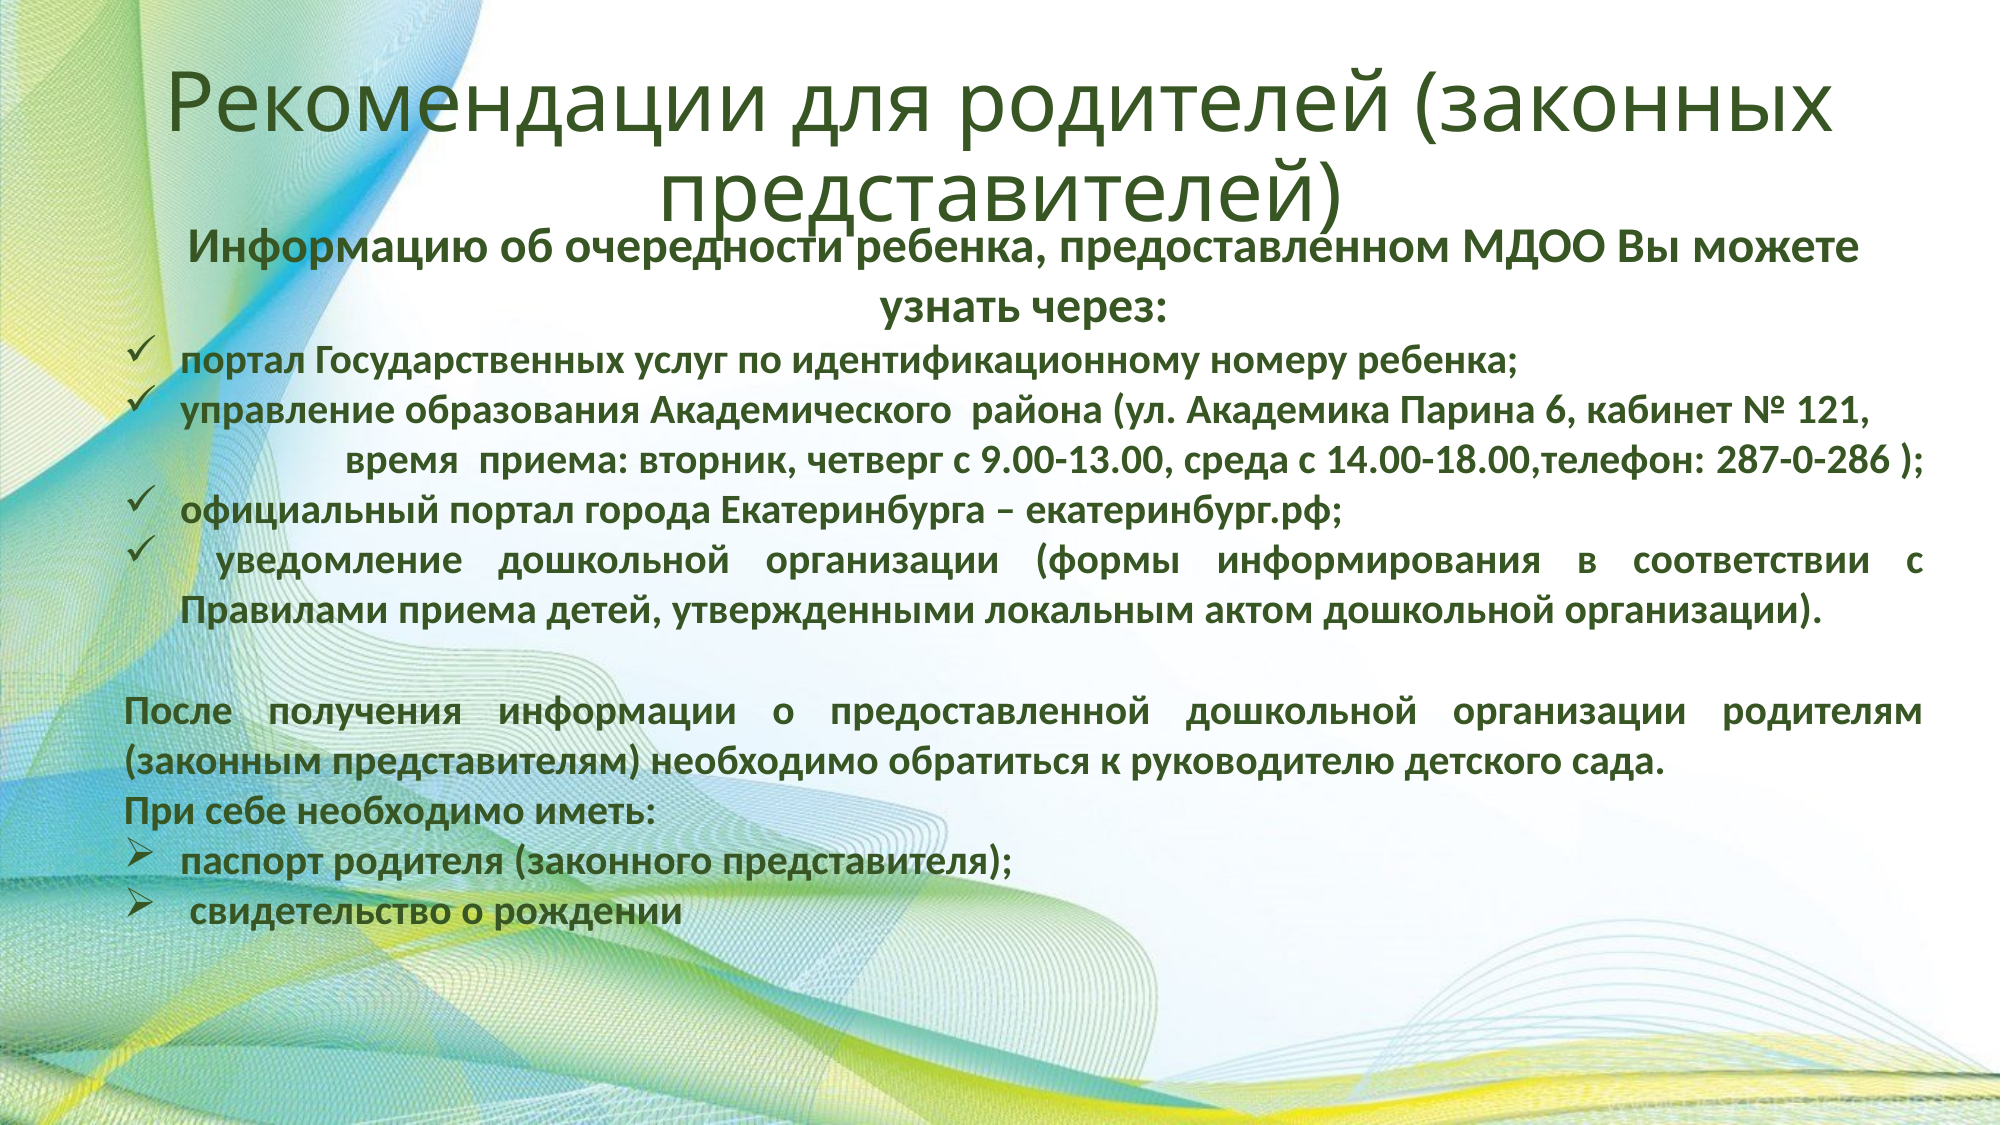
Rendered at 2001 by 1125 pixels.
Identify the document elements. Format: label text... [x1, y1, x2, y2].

text_box Информацию об очередности ребенка, предоставленном МДОО Вы можете узнать через: портал Государственных услуг по идентификационному номеру ребенка; управление образования Академического района (ул. Академика Парина 6, кабинет № 121, время приема: вторник, четверг с 9.00-13.00, среда с 14.00-18.00,телефон: 287-0-286 ); официальный портал города Екатеринбурга – екатеринбург.рф; уведомление дошкольной организации (формы информирования в соответствии с Правилами приема детей, утвержденными локальным актом дошкольной организации). После получения информации о предоставленной дошкольной организации родителям (законным представителям) необходимо обратиться к руководителю детского сада. При себе необходимо иметь: паспорт родителя (законного представителя); свидетельство о рождении [108, 204, 1940, 940]
picture [0, 0, 2000, 1125]
subtitle Рекомендации для родителей (законных представителей) [120, 52, 1880, 169]
